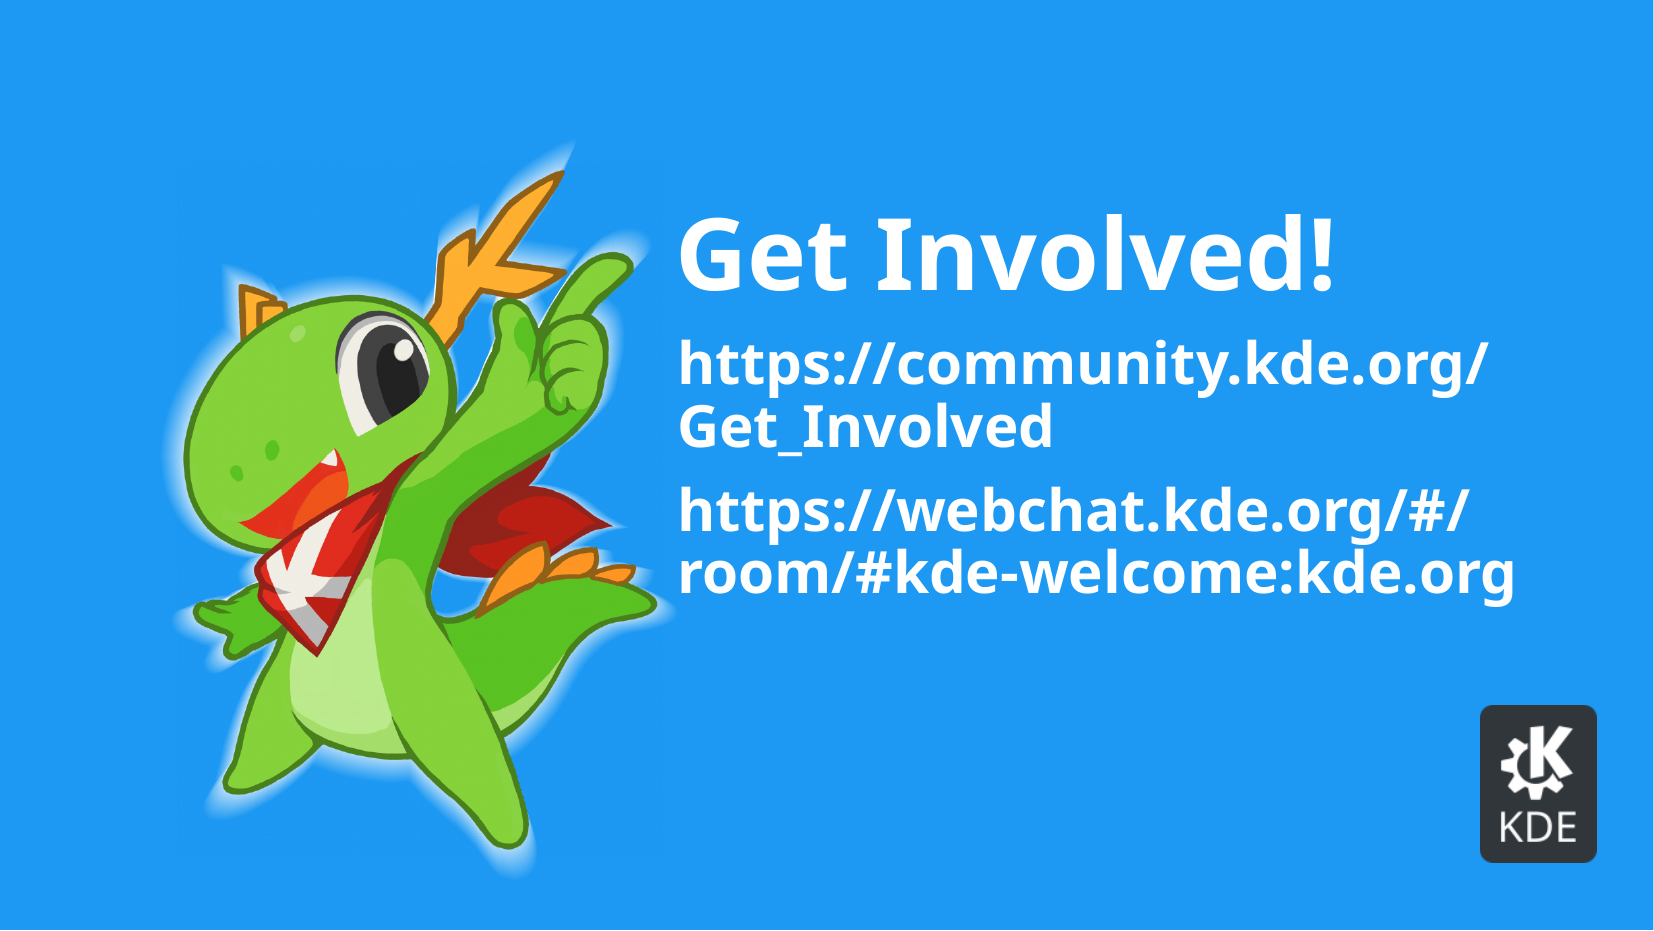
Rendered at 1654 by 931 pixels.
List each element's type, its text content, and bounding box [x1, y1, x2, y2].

picture [35, 62, 803, 931]
list https://community.kde.org/Get_Involved https://webchat.kde.org/#/room/#kde-welcome:kde.org [624, 326, 1607, 662]
picture [1480, 705, 1597, 863]
title Get Involved! [660, 163, 1516, 326]
